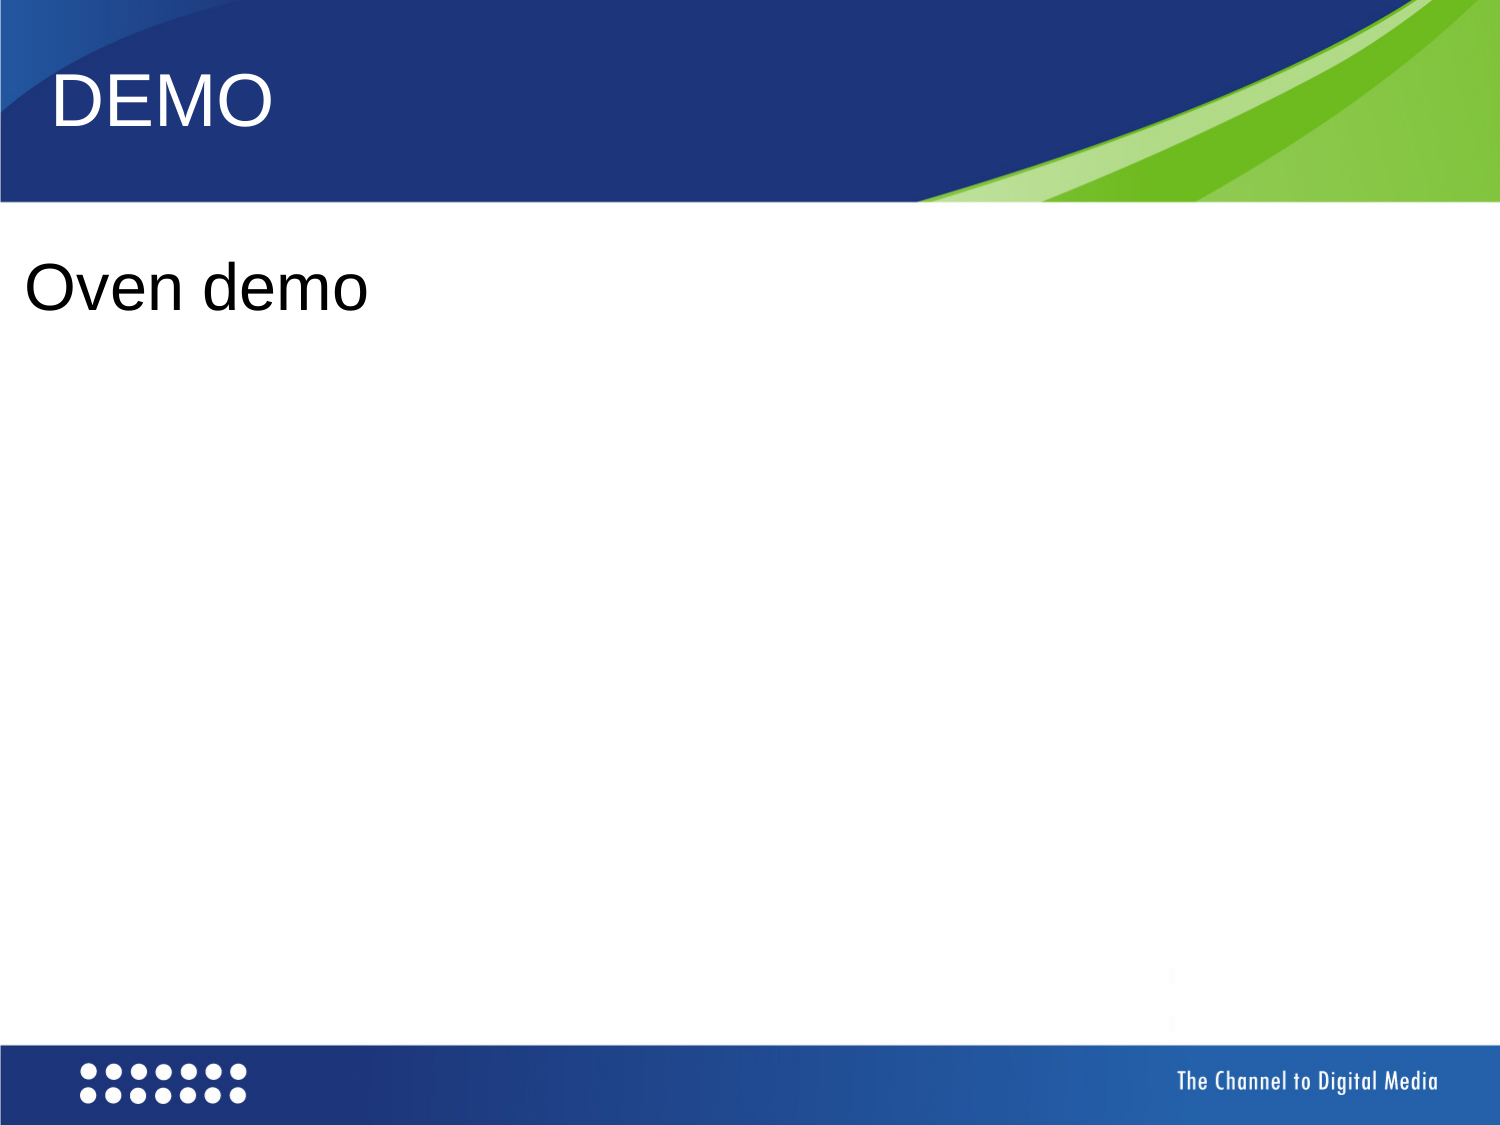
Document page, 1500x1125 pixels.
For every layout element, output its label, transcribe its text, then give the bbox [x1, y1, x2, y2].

list Oven demo [24, 249, 1463, 986]
picture [0, 0, 1500, 1125]
title DEMO [50, 32, 1450, 168]
